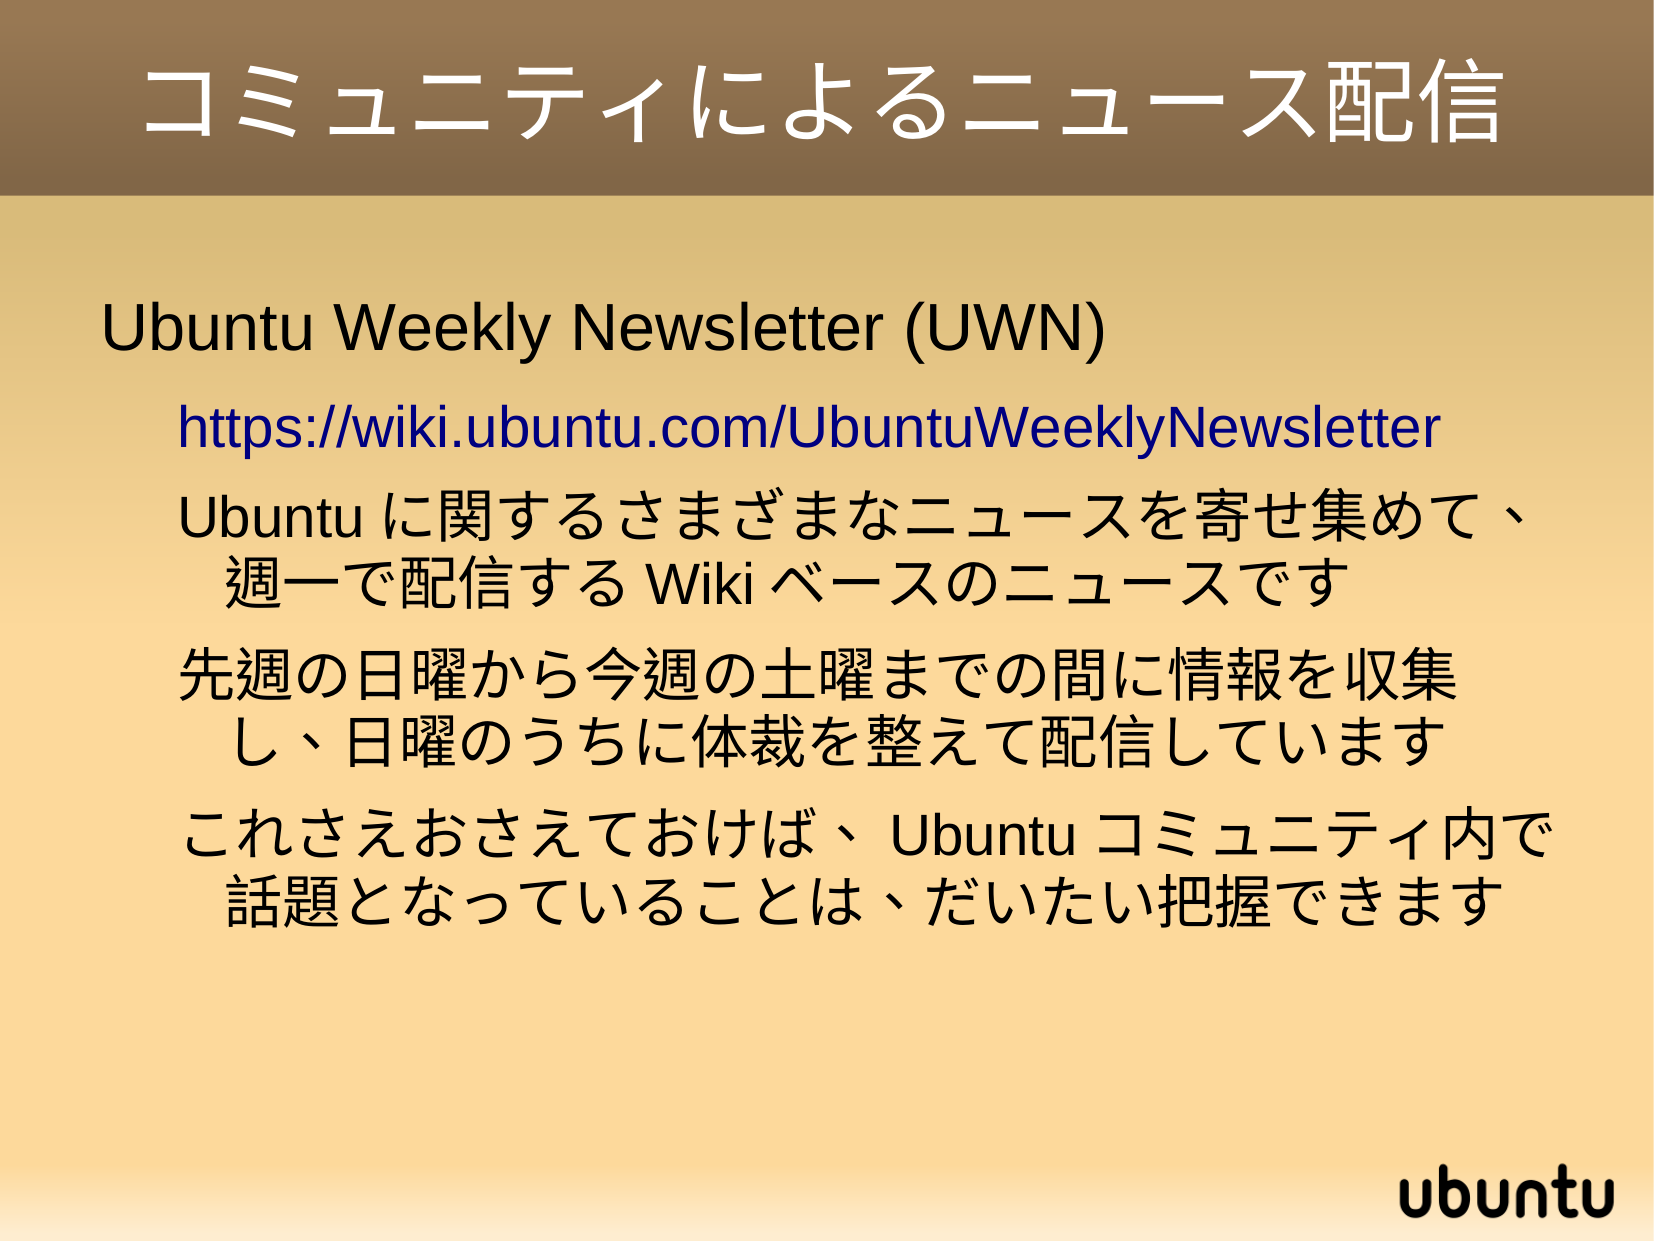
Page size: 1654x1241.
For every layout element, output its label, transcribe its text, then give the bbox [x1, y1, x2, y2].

picture [0, 0, 1654, 1241]
title コミュニティによるニュース配信 [76, 7, 1565, 200]
list Ubuntu Weekly Newsletter (UWN) https://wiki.ubuntu.com/UbuntuWeeklyNewsletter Ubuntuに関するさまざまなニュースを寄せ集めて、週一で配信するWikiベースのニュースです 先週の日曜から今週の土曜までの間に情報を収集し、日曜のうちに体裁を整えて配信しています これさえおさえておけば、Ubuntuコミュニティ内で話題となっていることは、だいたい把握できます [82, 290, 1565, 1094]
